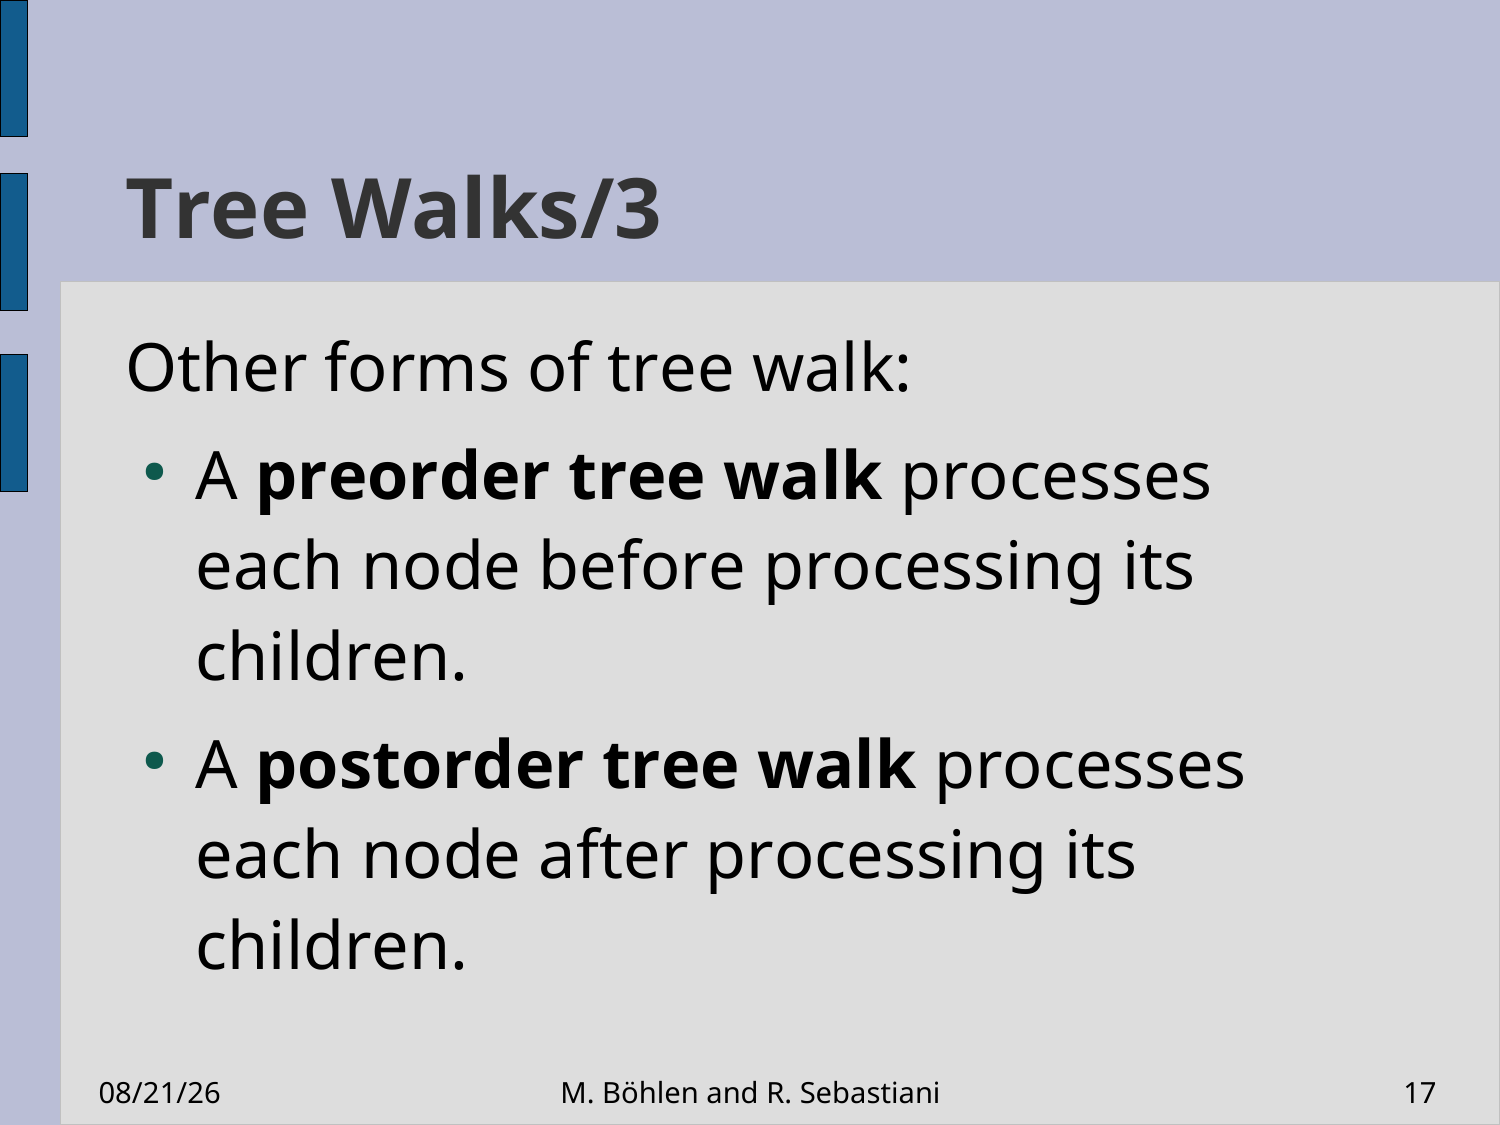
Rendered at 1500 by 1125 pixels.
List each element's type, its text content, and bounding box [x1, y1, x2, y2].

list Other forms of tree walk: A preorder tree walk processes each node before processing its children. A postorder tree walk processes each node after processing its children. [110, 312, 1392, 1037]
title Tree Walks/3 [110, 67, 1392, 271]
